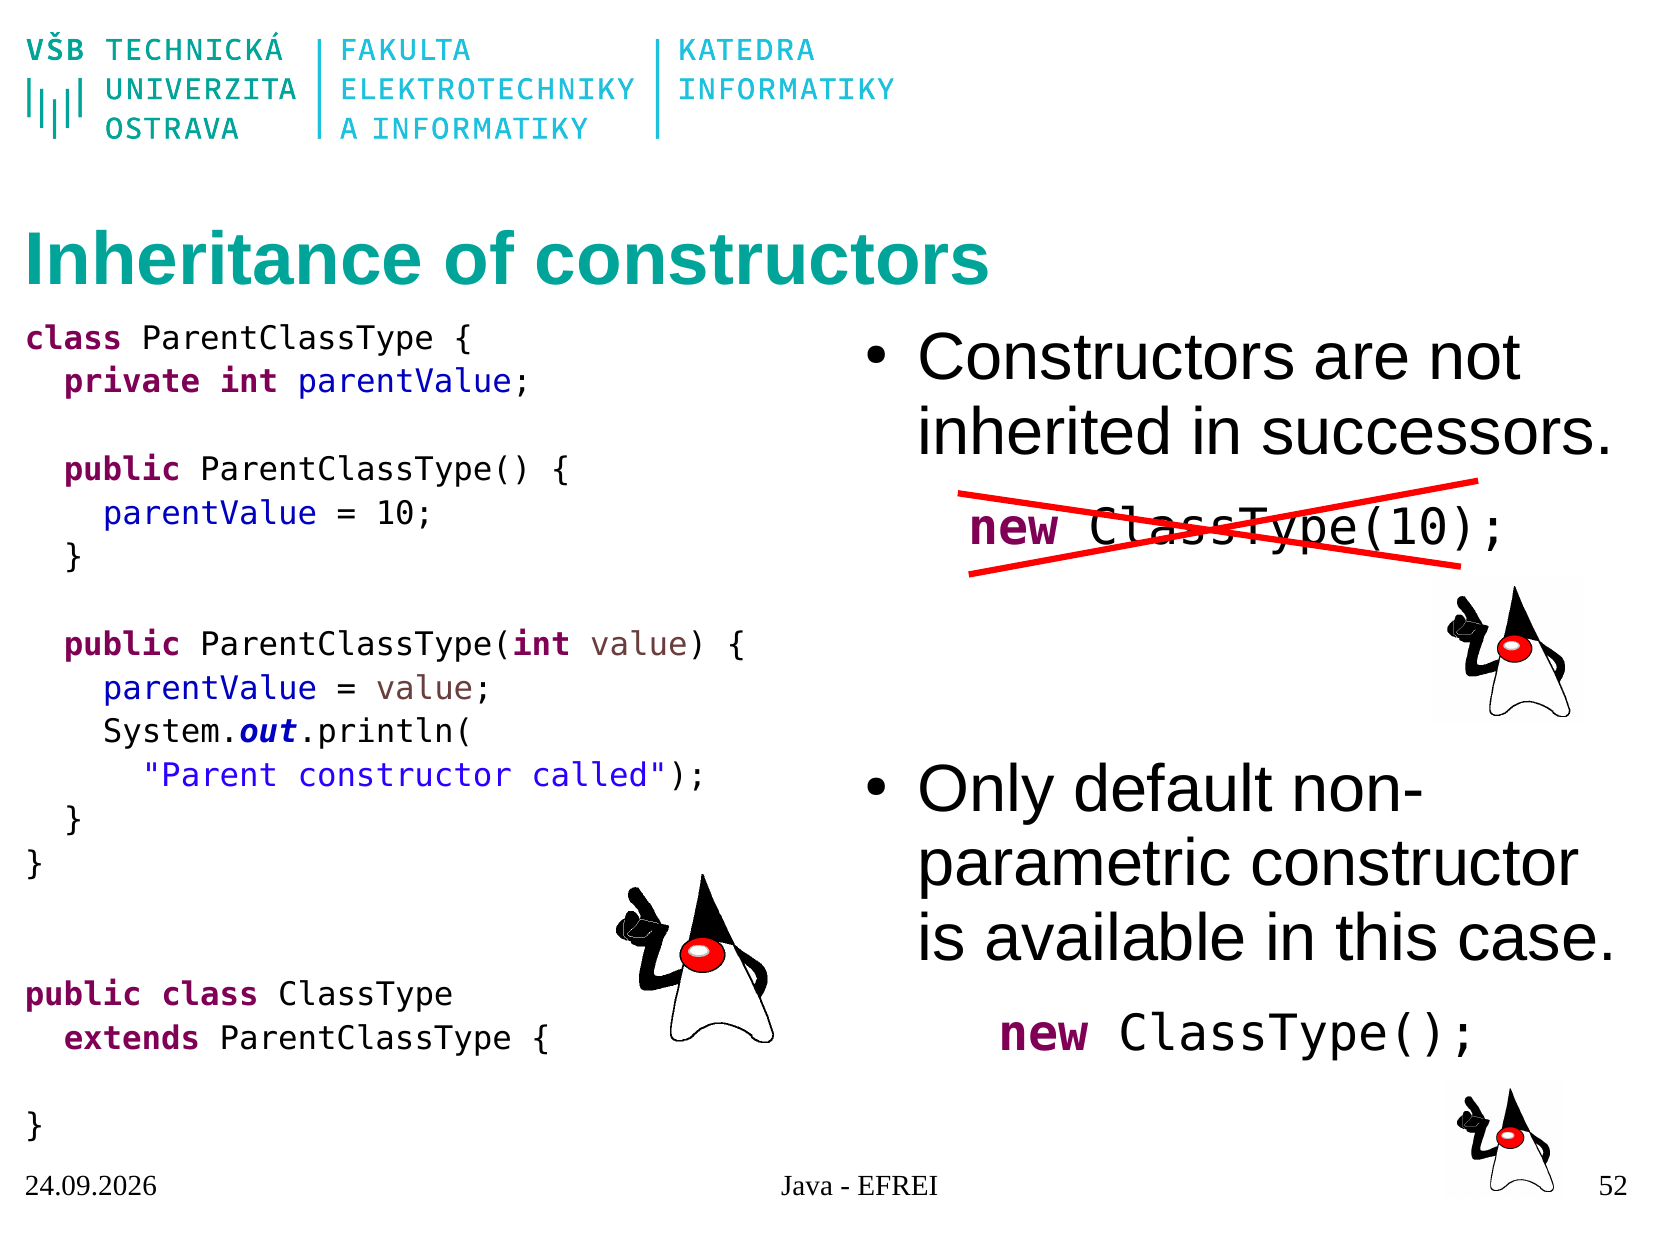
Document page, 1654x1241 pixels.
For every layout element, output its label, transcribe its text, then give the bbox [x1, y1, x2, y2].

title Inheritance of constructors [24, 169, 1629, 300]
picture [26, 31, 894, 139]
picture [1432, 714, 1584, 725]
list Constructors are not inherited in successors. new ClassType(10); [846, 318, 1630, 714]
list class ParentClassType { private int parentValue; public ParentClassType() { parentValue = 10; } public ParentClassType(int value) { parentValue = value; System.out.println( "Parent constructor called"); } } public class ClassType extends ParentClassType { } [24, 318, 808, 1146]
picture [1445, 1145, 1565, 1198]
list Only default non-parametric constructor is available in this case. new ClassType(); [846, 750, 1630, 1145]
